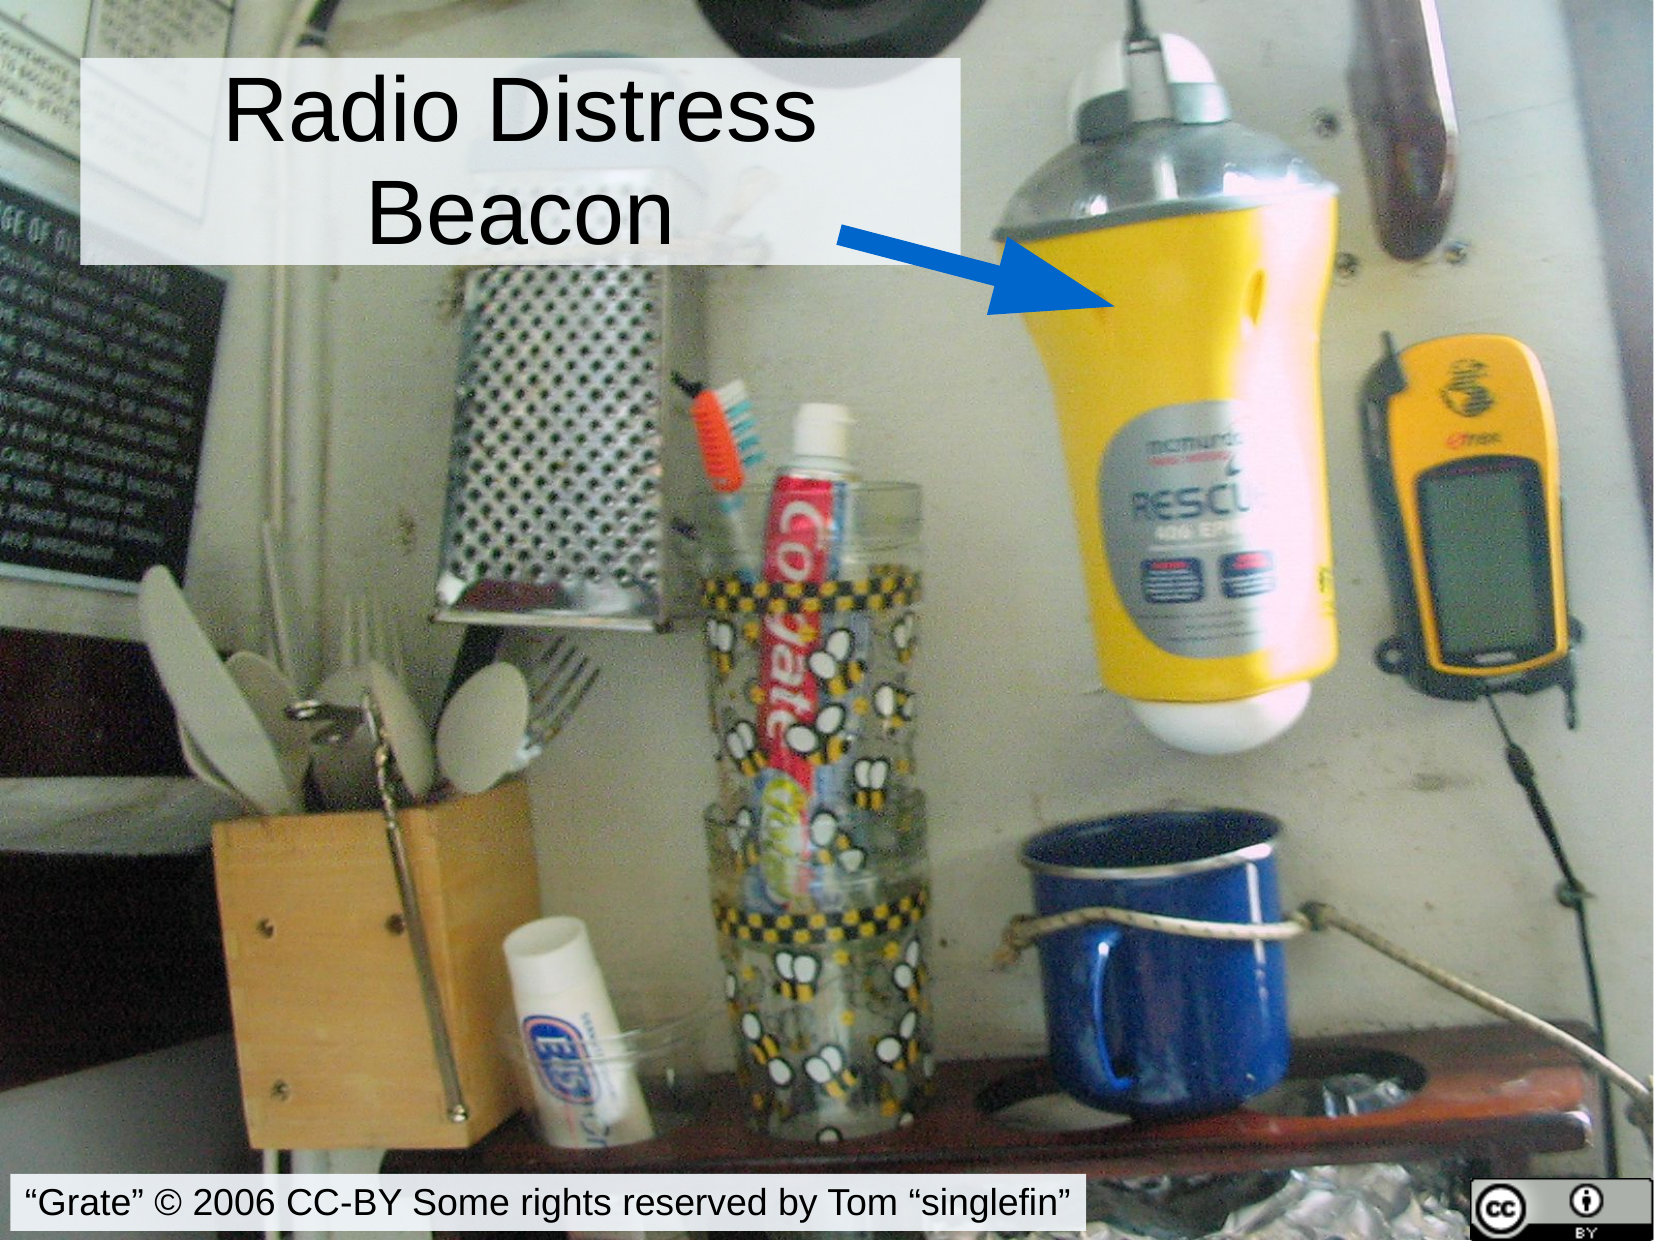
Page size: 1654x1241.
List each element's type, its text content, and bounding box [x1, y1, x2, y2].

title Radio Distress Beacon [80, 57, 961, 265]
text_box “Grate” © 2006 CC-BY Some rights reserved by Tom “singlefin” [10, 1173, 1087, 1231]
picture [0, 0, 1654, 1241]
